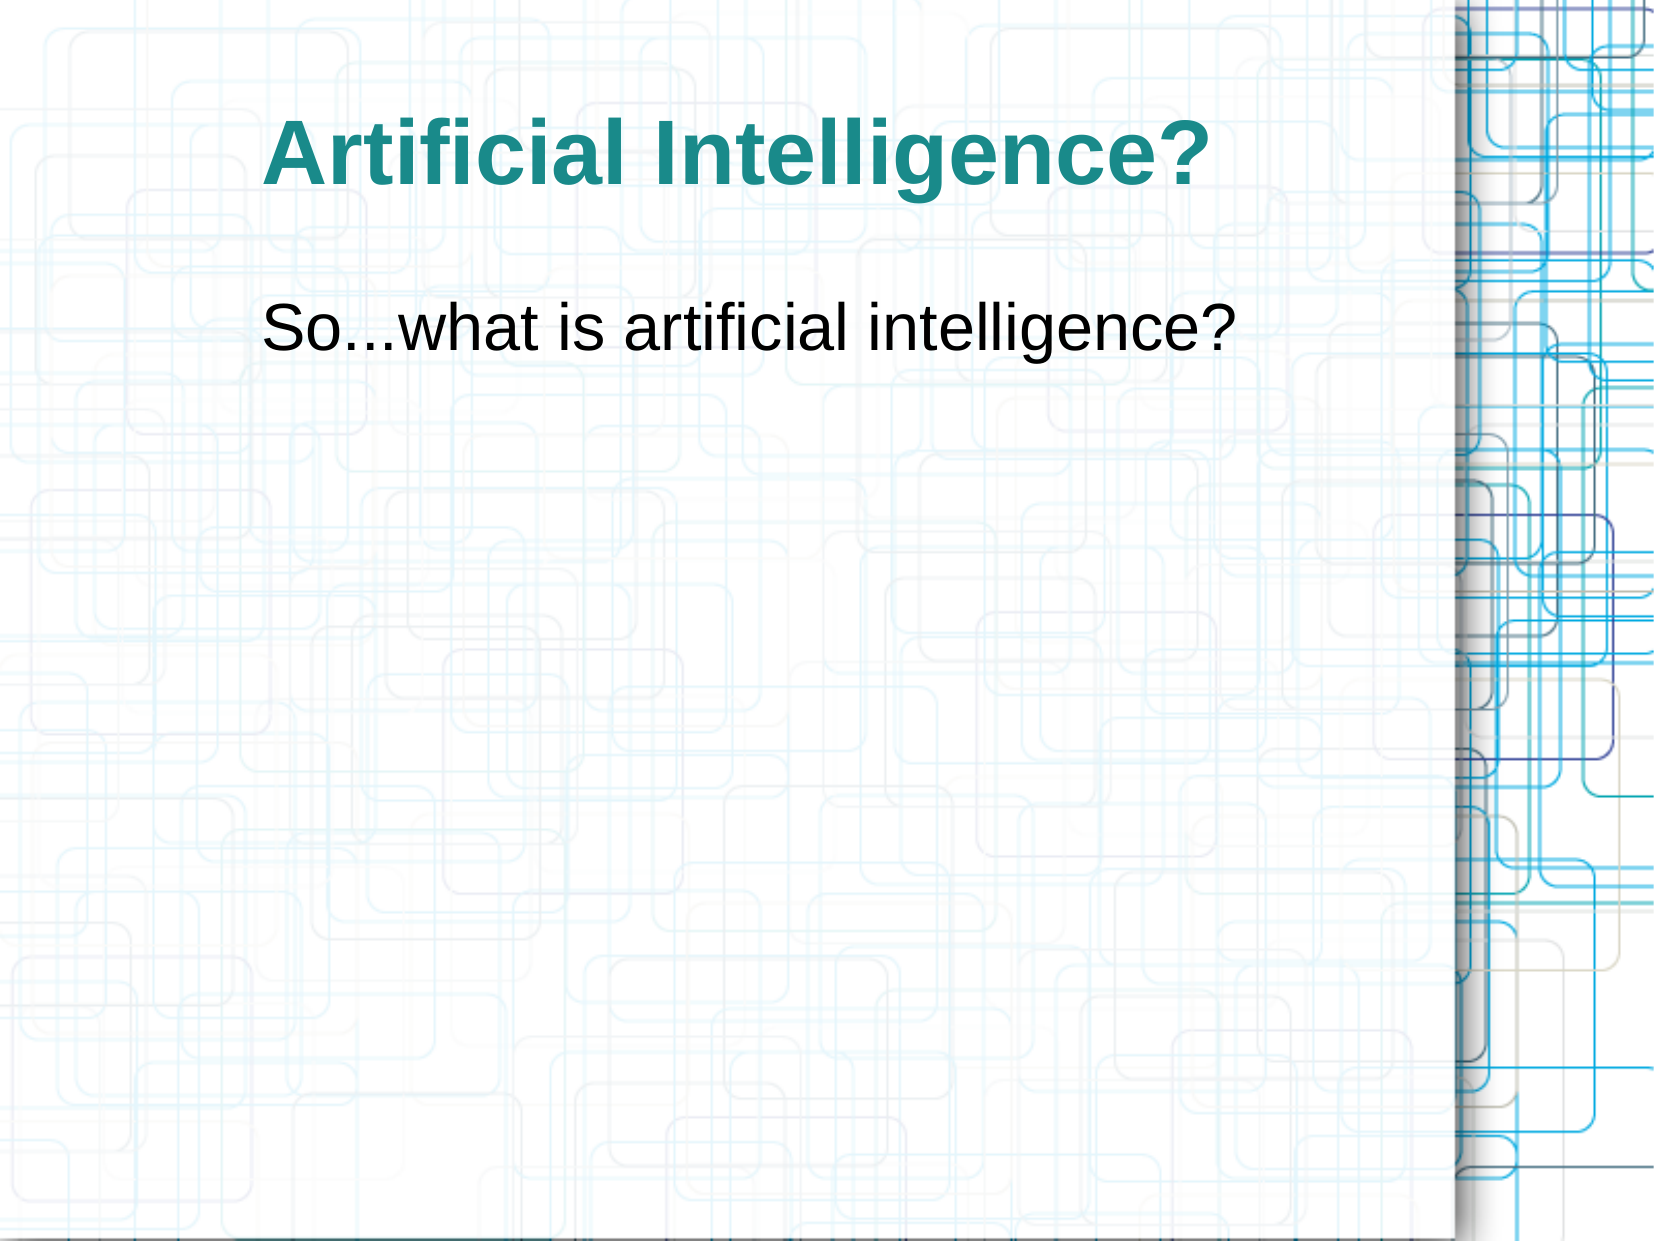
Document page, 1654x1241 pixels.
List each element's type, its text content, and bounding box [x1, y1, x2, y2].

title Artificial Intelligence? [59, 49, 1418, 257]
list So...what is artificial intelligence? [82, 290, 1418, 1109]
picture [0, 0, 1654, 1241]
